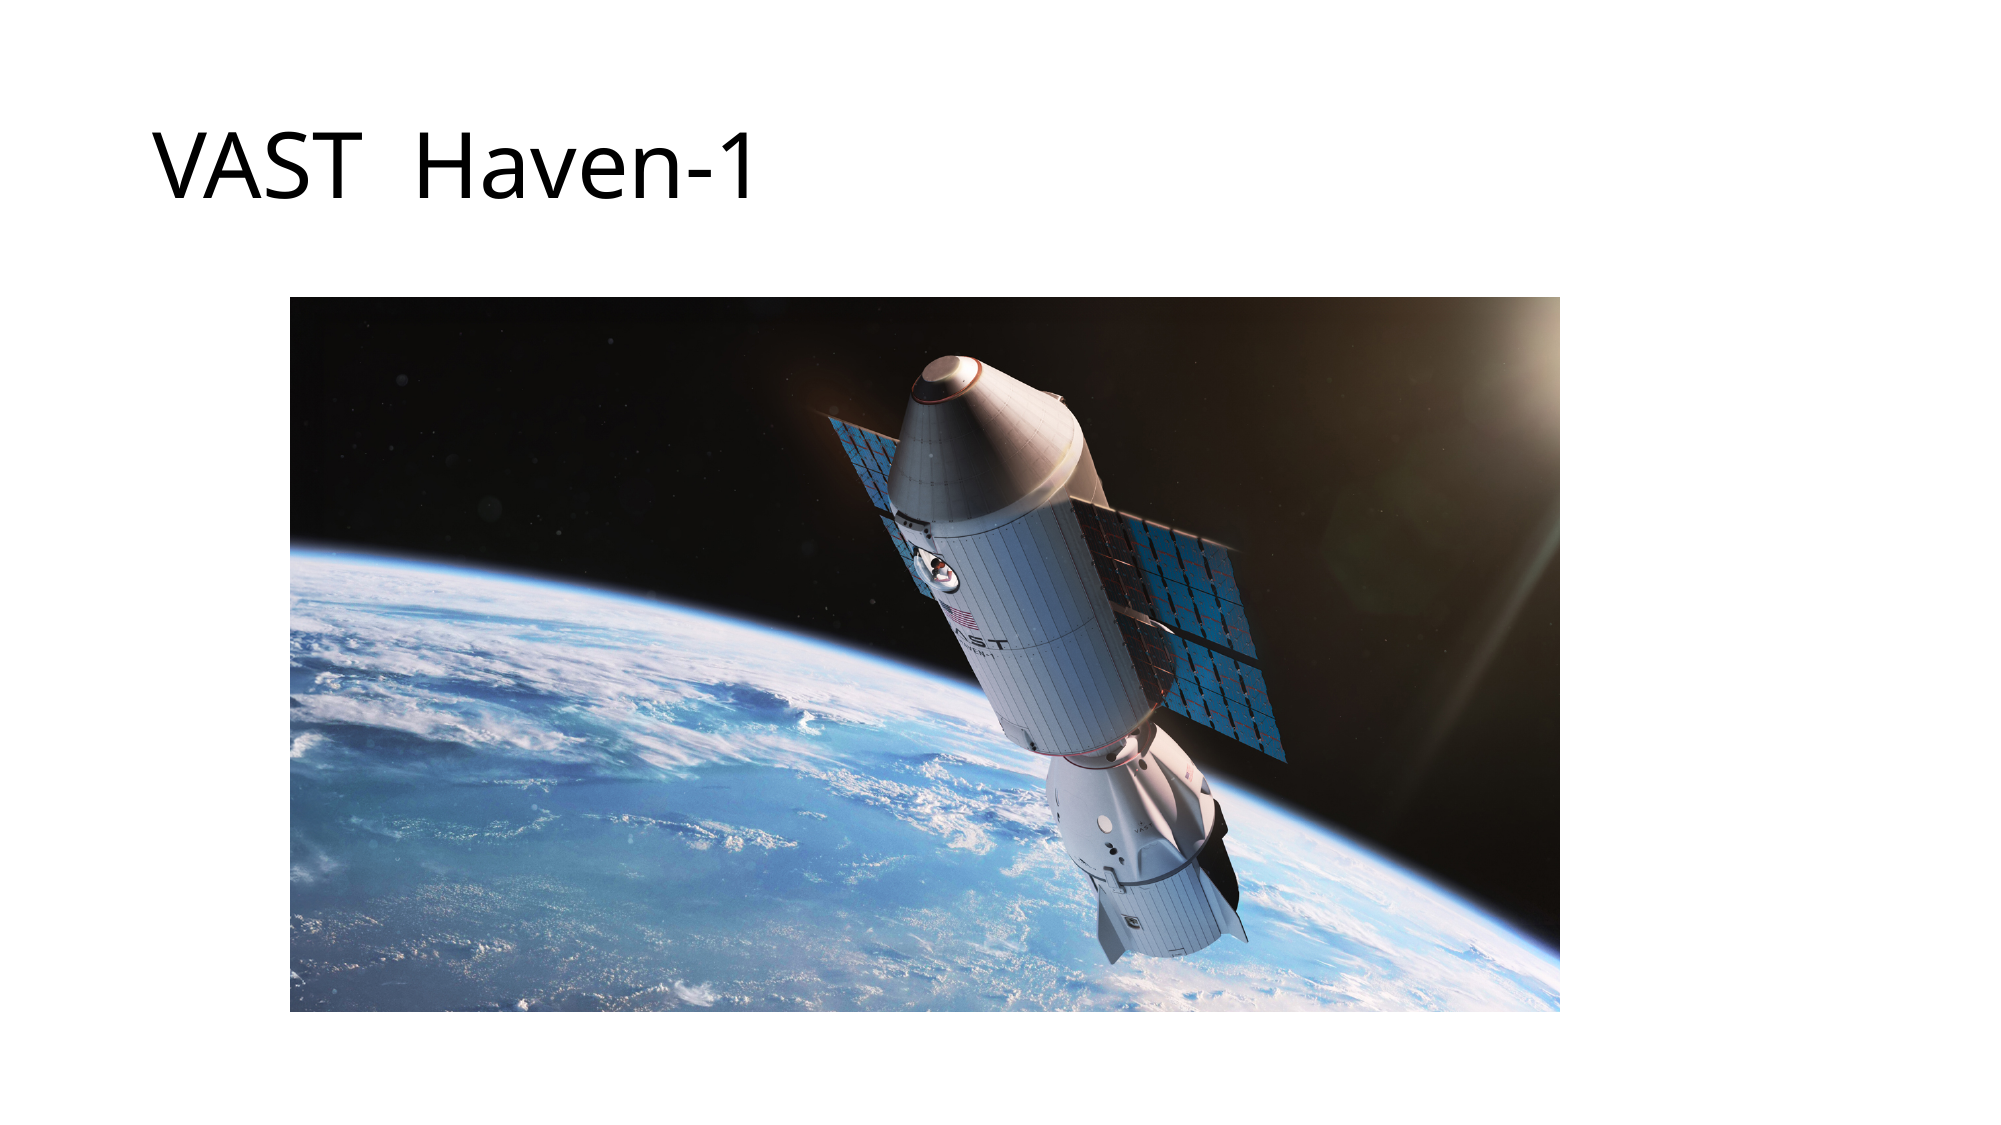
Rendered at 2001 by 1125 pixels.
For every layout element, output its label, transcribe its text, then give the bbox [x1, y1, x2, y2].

title VAST Haven-1 [137, 59, 1863, 278]
picture [290, 297, 1560, 1012]
